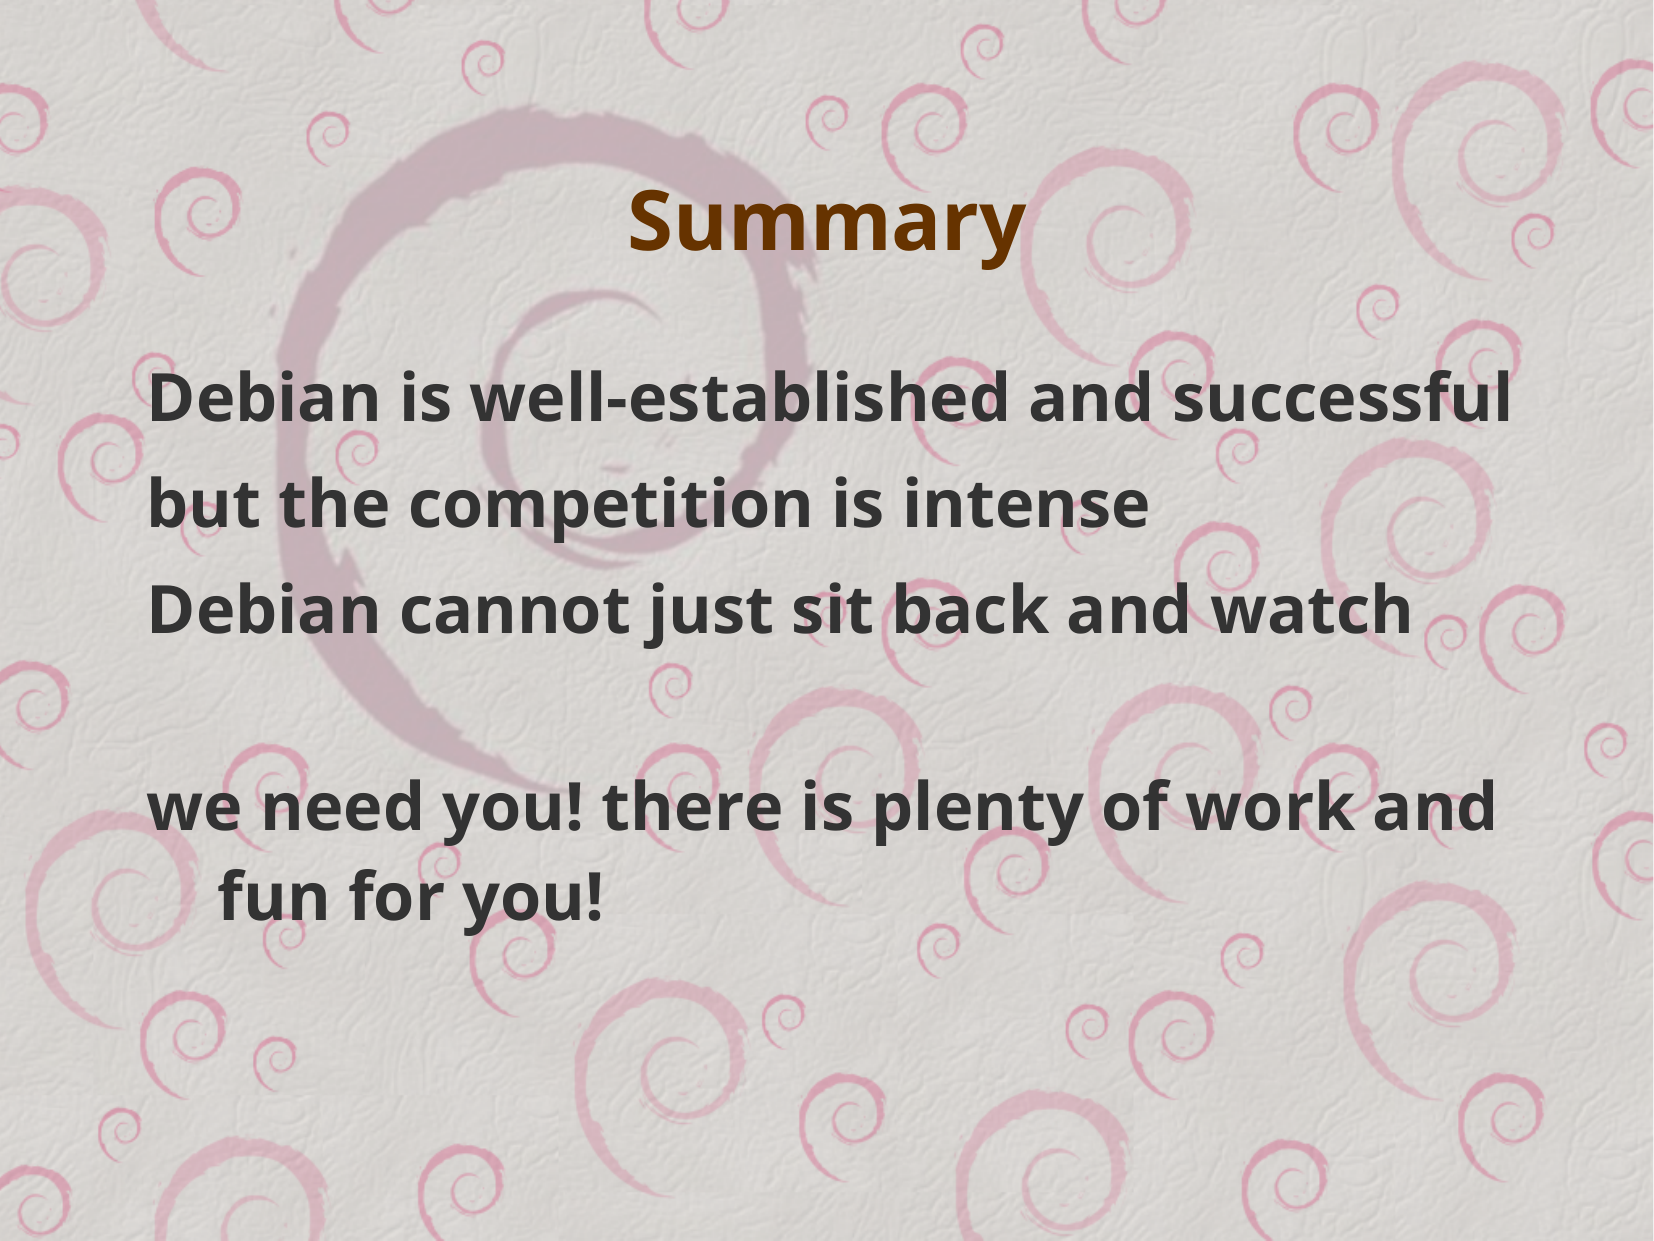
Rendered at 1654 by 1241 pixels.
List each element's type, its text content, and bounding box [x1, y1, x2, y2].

list Debian is well-established and successful but the competition is intense Debian cannot just sit back and watch we need you! there is plenty of work and fun for you! [134, 350, 1516, 1133]
title Summary [121, 114, 1534, 322]
picture [0, 0, 1654, 1241]
